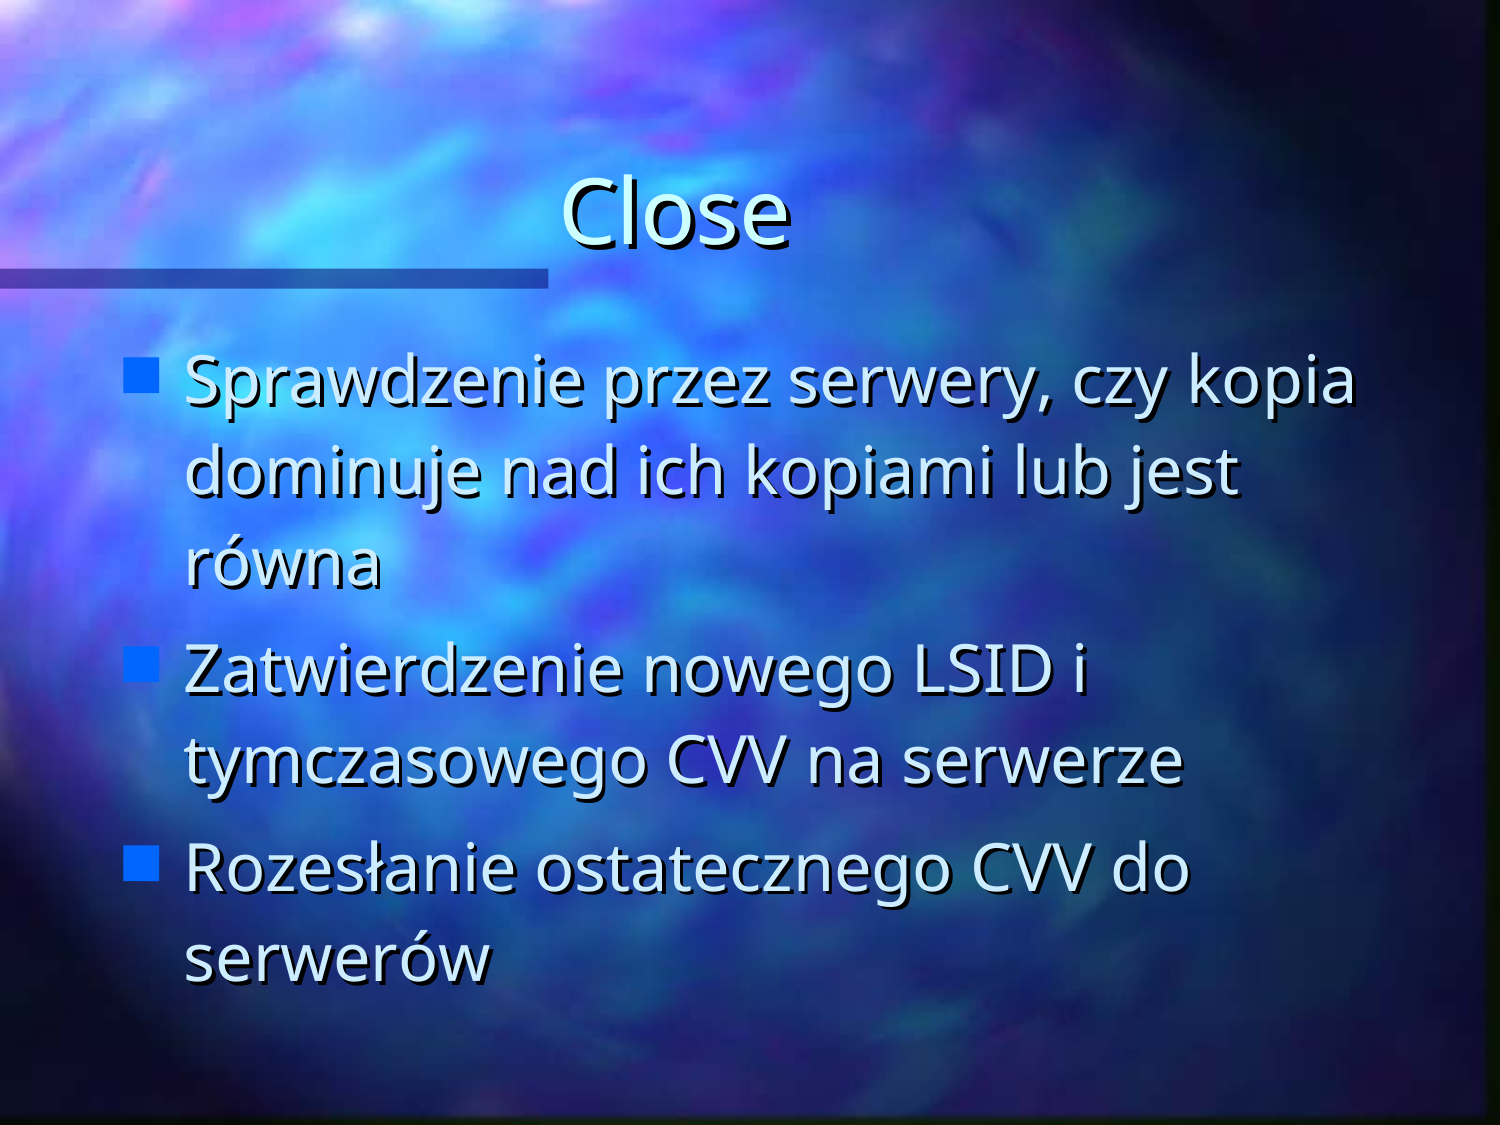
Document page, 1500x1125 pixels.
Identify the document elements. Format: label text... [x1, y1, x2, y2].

picture [0, 0, 1500, 1125]
title Close [37, 74, 1313, 275]
list Sprawdzenie przez serwery, czy kopia dominuje nad ich kopiami lub jest równa Zatwierdzenie nowego LSID i tymczasowego CVV na serwerze Rozesłanie ostatecznego CVV do serwerów [112, 324, 1388, 1031]
